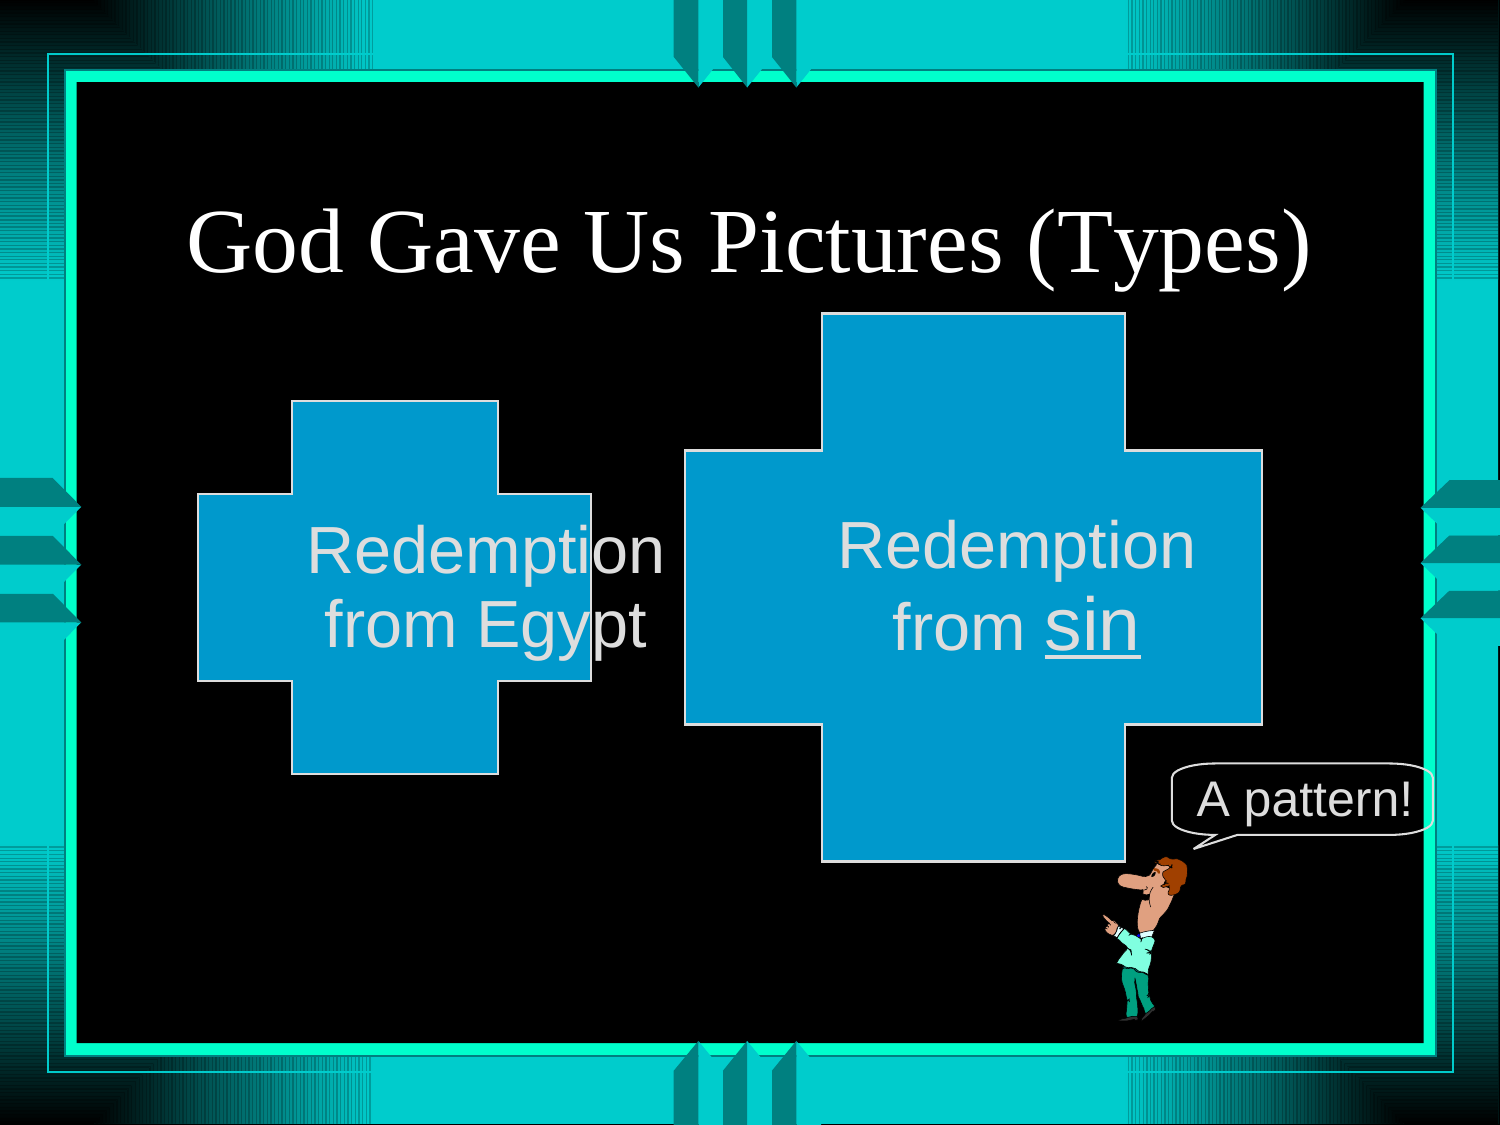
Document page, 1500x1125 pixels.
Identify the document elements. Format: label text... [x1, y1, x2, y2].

text_box Redemption from sin [685, 313, 1263, 862]
text_box Redemption from Egypt [198, 400, 592, 774]
text_box A pattern! [1171, 763, 1433, 849]
title God Gave Us Pictures (Types) [65, 112, 1435, 300]
chart [1102, 856, 1189, 1022]
